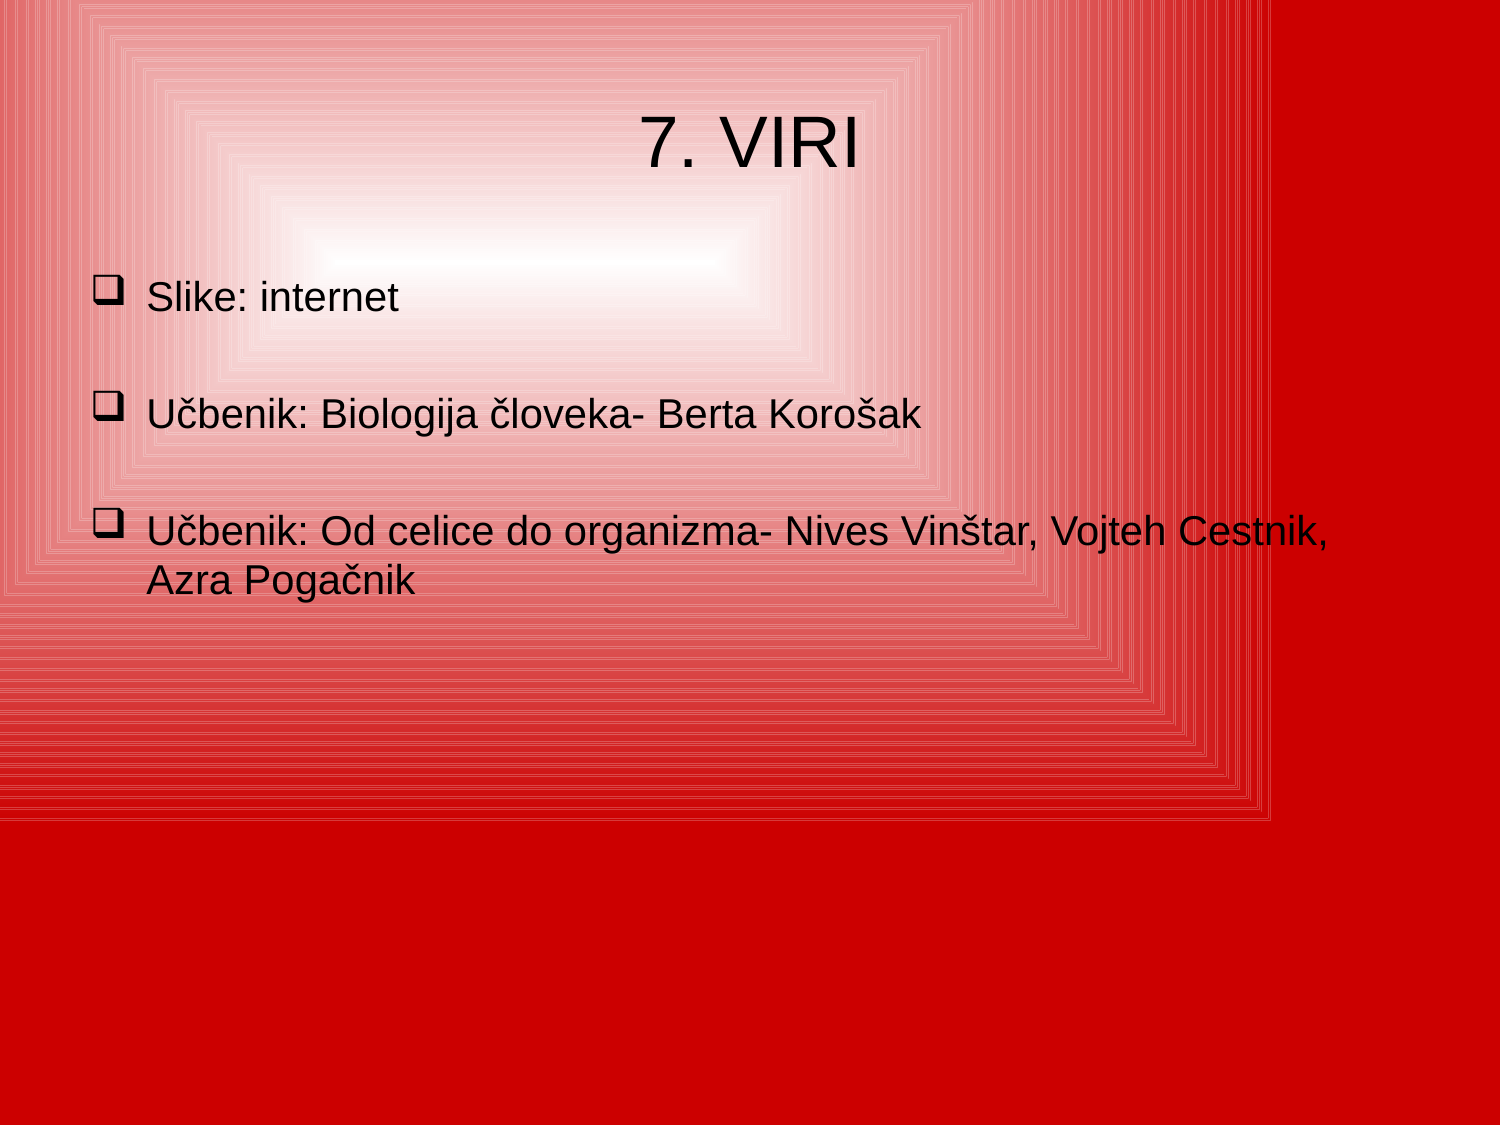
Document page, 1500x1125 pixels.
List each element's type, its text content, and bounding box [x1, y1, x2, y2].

title 7. VIRI [75, 45, 1425, 233]
list Slike: internet Učbenik: Biologija človeka- Berta Korošak Učbenik: Od celice do organizma- Nives Vinštar, Vojteh Cestnik, Azra Pogačnik [75, 262, 1425, 1005]
